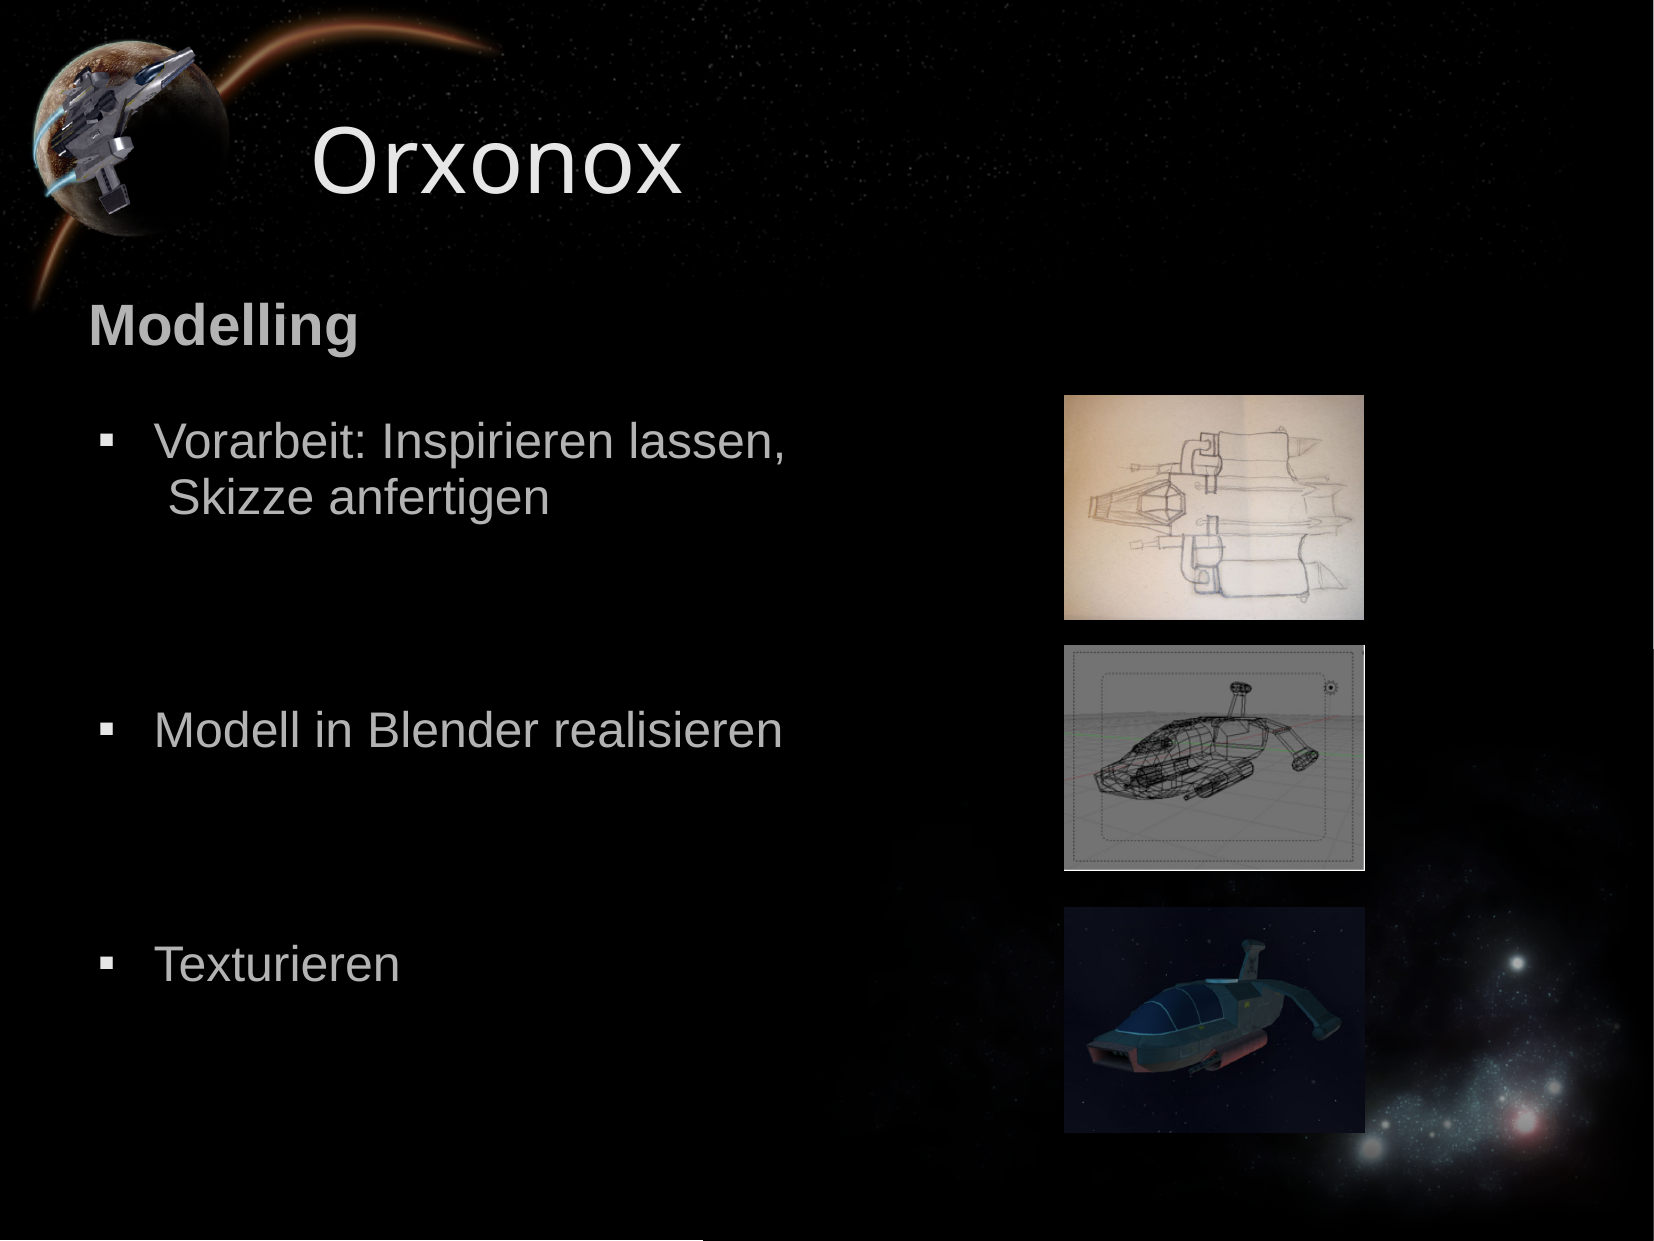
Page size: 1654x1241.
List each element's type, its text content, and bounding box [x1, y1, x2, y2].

picture [0, 0, 1607, 443]
list Vorarbeit: Inspirieren lassen, Skizze anfertigen Modell in Blender realisieren Texturieren [82, 413, 809, 1232]
picture [703, 645, 1654, 1241]
title Modelling [88, 265, 1577, 384]
picture [1064, 395, 1364, 620]
